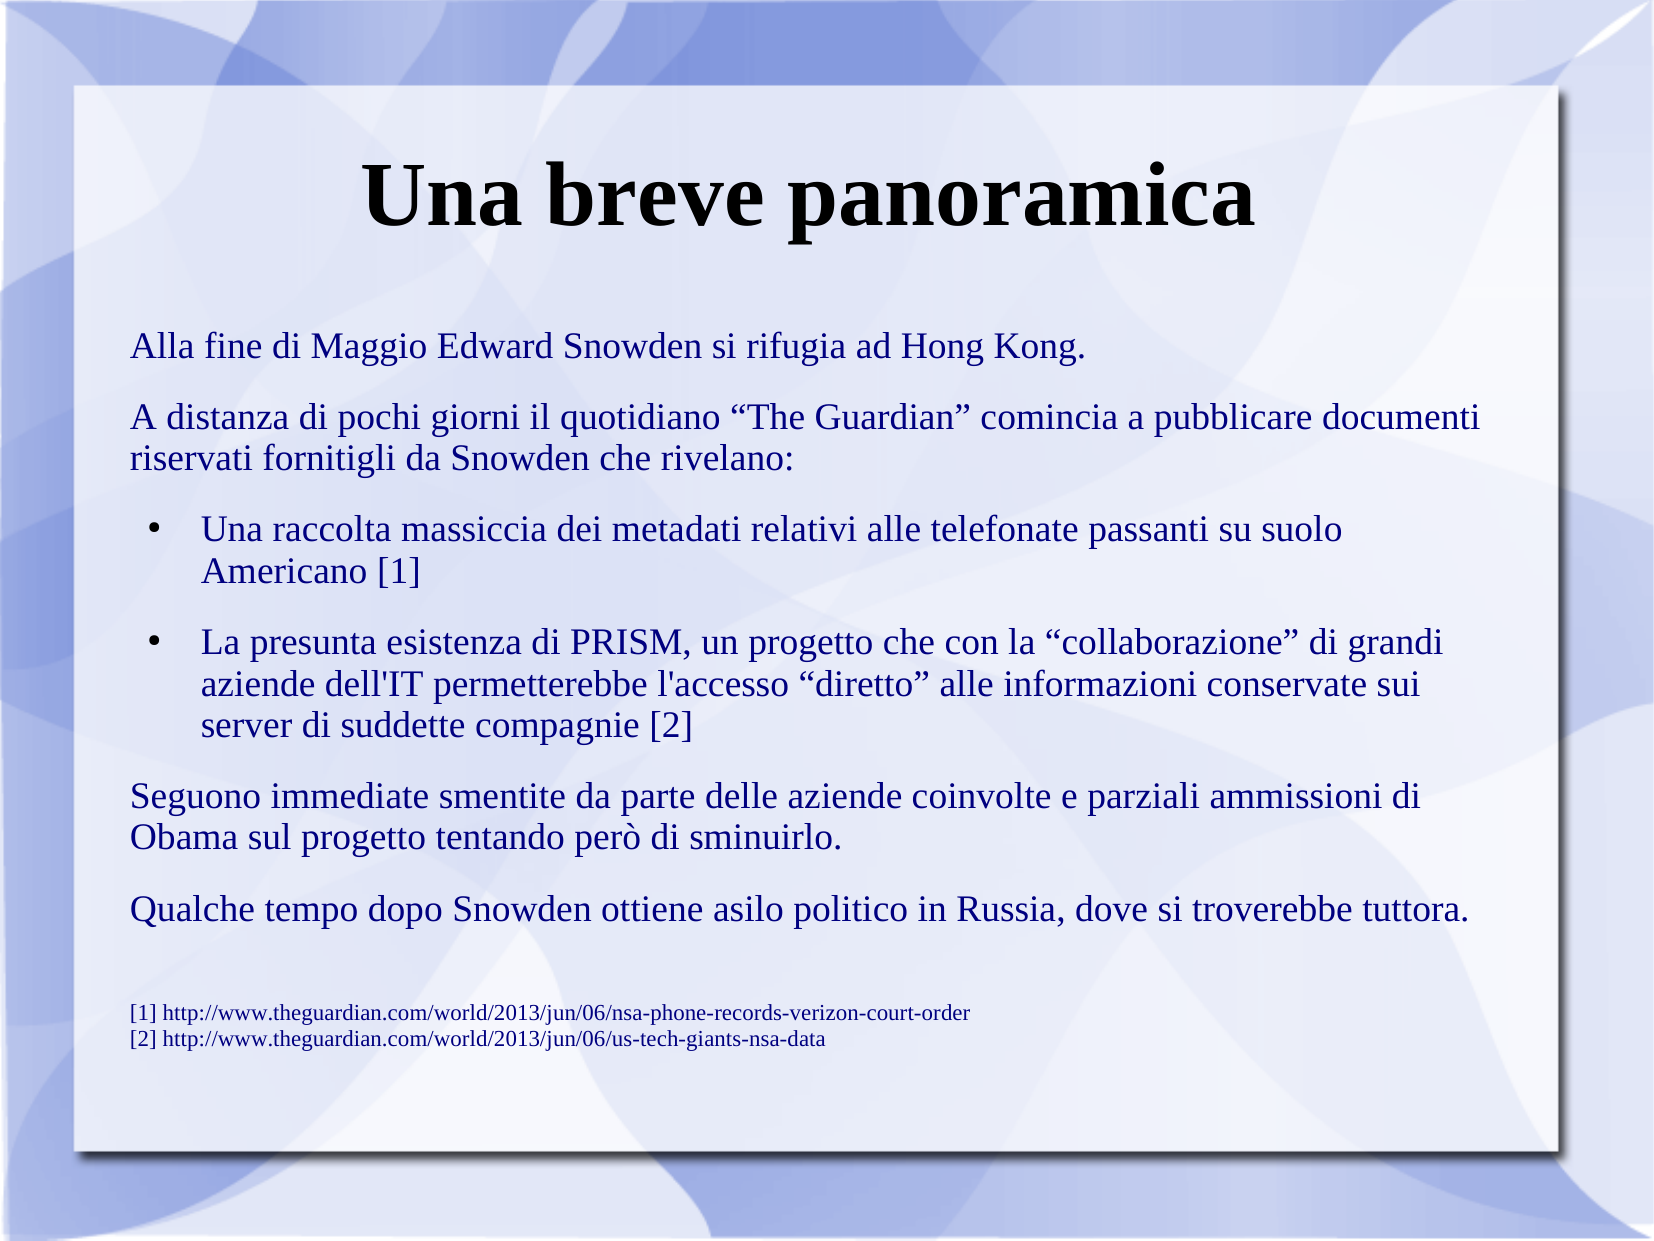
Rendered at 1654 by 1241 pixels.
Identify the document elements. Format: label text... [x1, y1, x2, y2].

title Una breve panoramica [82, 90, 1536, 298]
list Alla fine di Maggio Edward Snowden si rifugia ad Hong Kong. A distanza di pochi giorni il quotidiano “The Guardian” comincia a pubblicare documenti riservati fornitigli da Snowden che rivelano: Una raccolta massiccia dei metadati relativi alle telefonate passanti su suolo Americano [1] La presunta esistenza di PRISM, un progetto che con la “collaborazione” di grandi aziende dell'IT permetterebbe l'accesso “diretto” alle informazioni conservate sui server di suddette compagnie [2] Seguono immediate smentite da parte delle aziende coinvolte e parziali ammissioni di Obama sul progetto tentando però di sminuirlo. Qualche tempo dopo Snowden ottiene asilo politico in Russia, dove si troverebbe tuttora. [1] http://www.theguardian.com/world/2013/jun/06/nsa-phone-records-verizon-court-order [2] http://www.theguardian.com/world/2013/jun/06/us-tech-giants-nsa-data [129, 324, 1489, 1052]
picture [0, 0, 1654, 1241]
